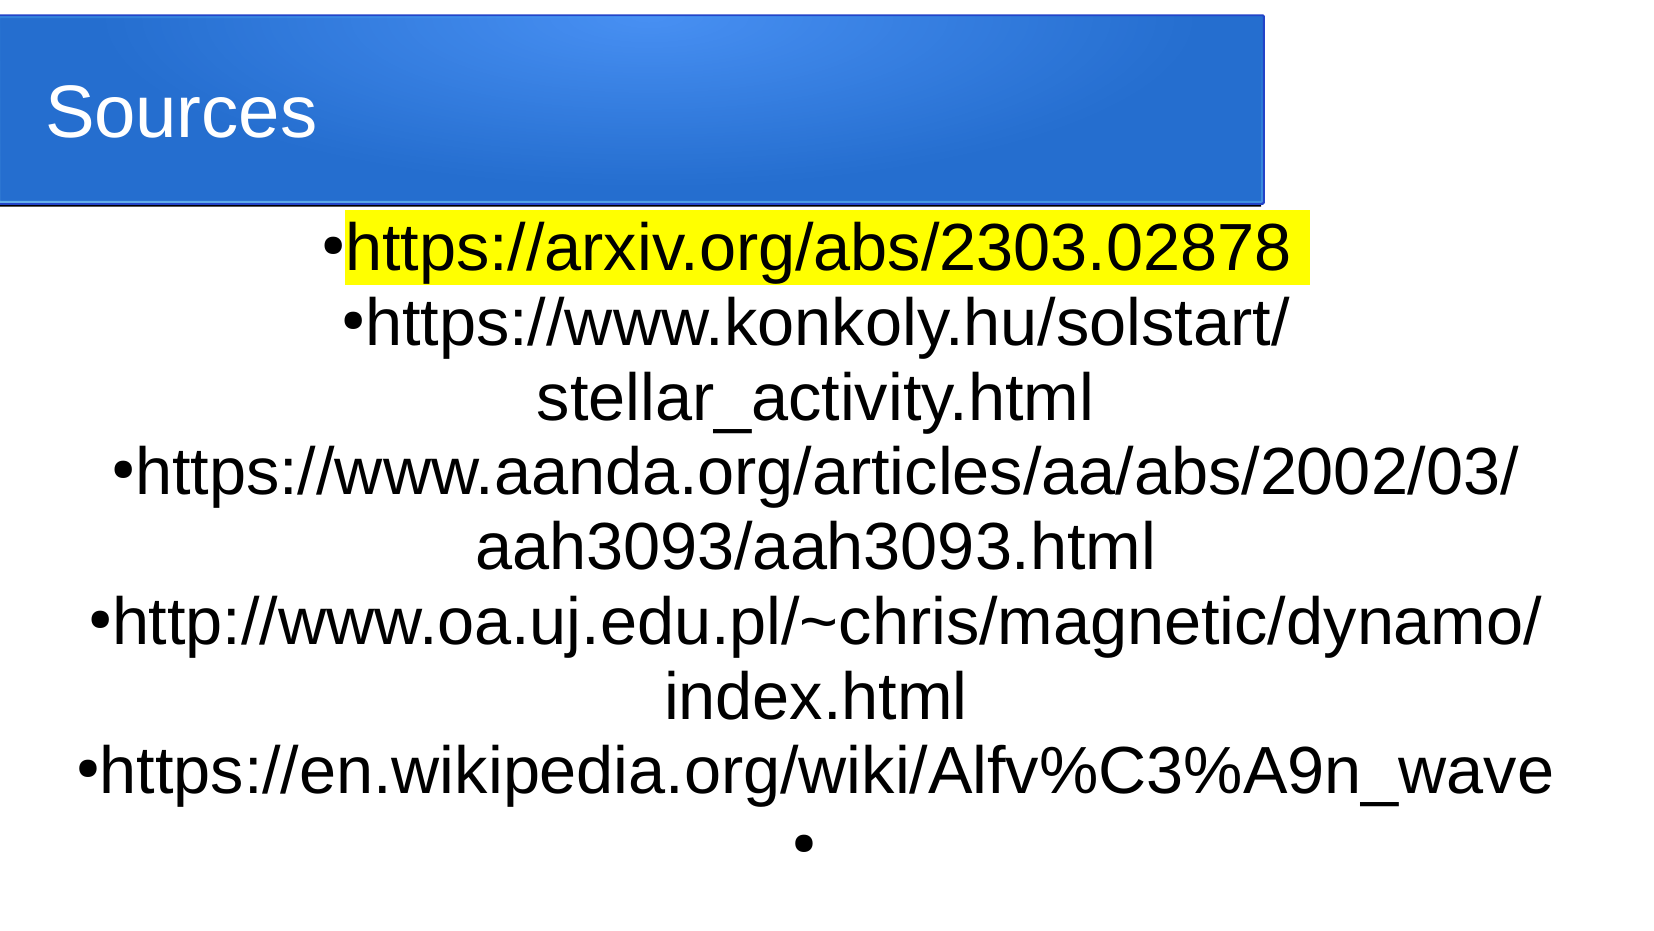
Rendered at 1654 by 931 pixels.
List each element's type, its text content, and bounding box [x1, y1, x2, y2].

title Sources [45, 29, 1261, 196]
subtitle https://arxiv.org/abs/2303.02878 https://www.konkoly.hu/solstart/stellar_activity.html https://www.aanda.org/articles/aa/abs/2002/03/aah3093/aah3093.html http://www.oa.uj.edu.pl/~chris/magnetic/dynamo/index.html https://en.wikipedia.org/wiki/Alfv%C3%A9n_wave [71, 210, 1561, 883]
